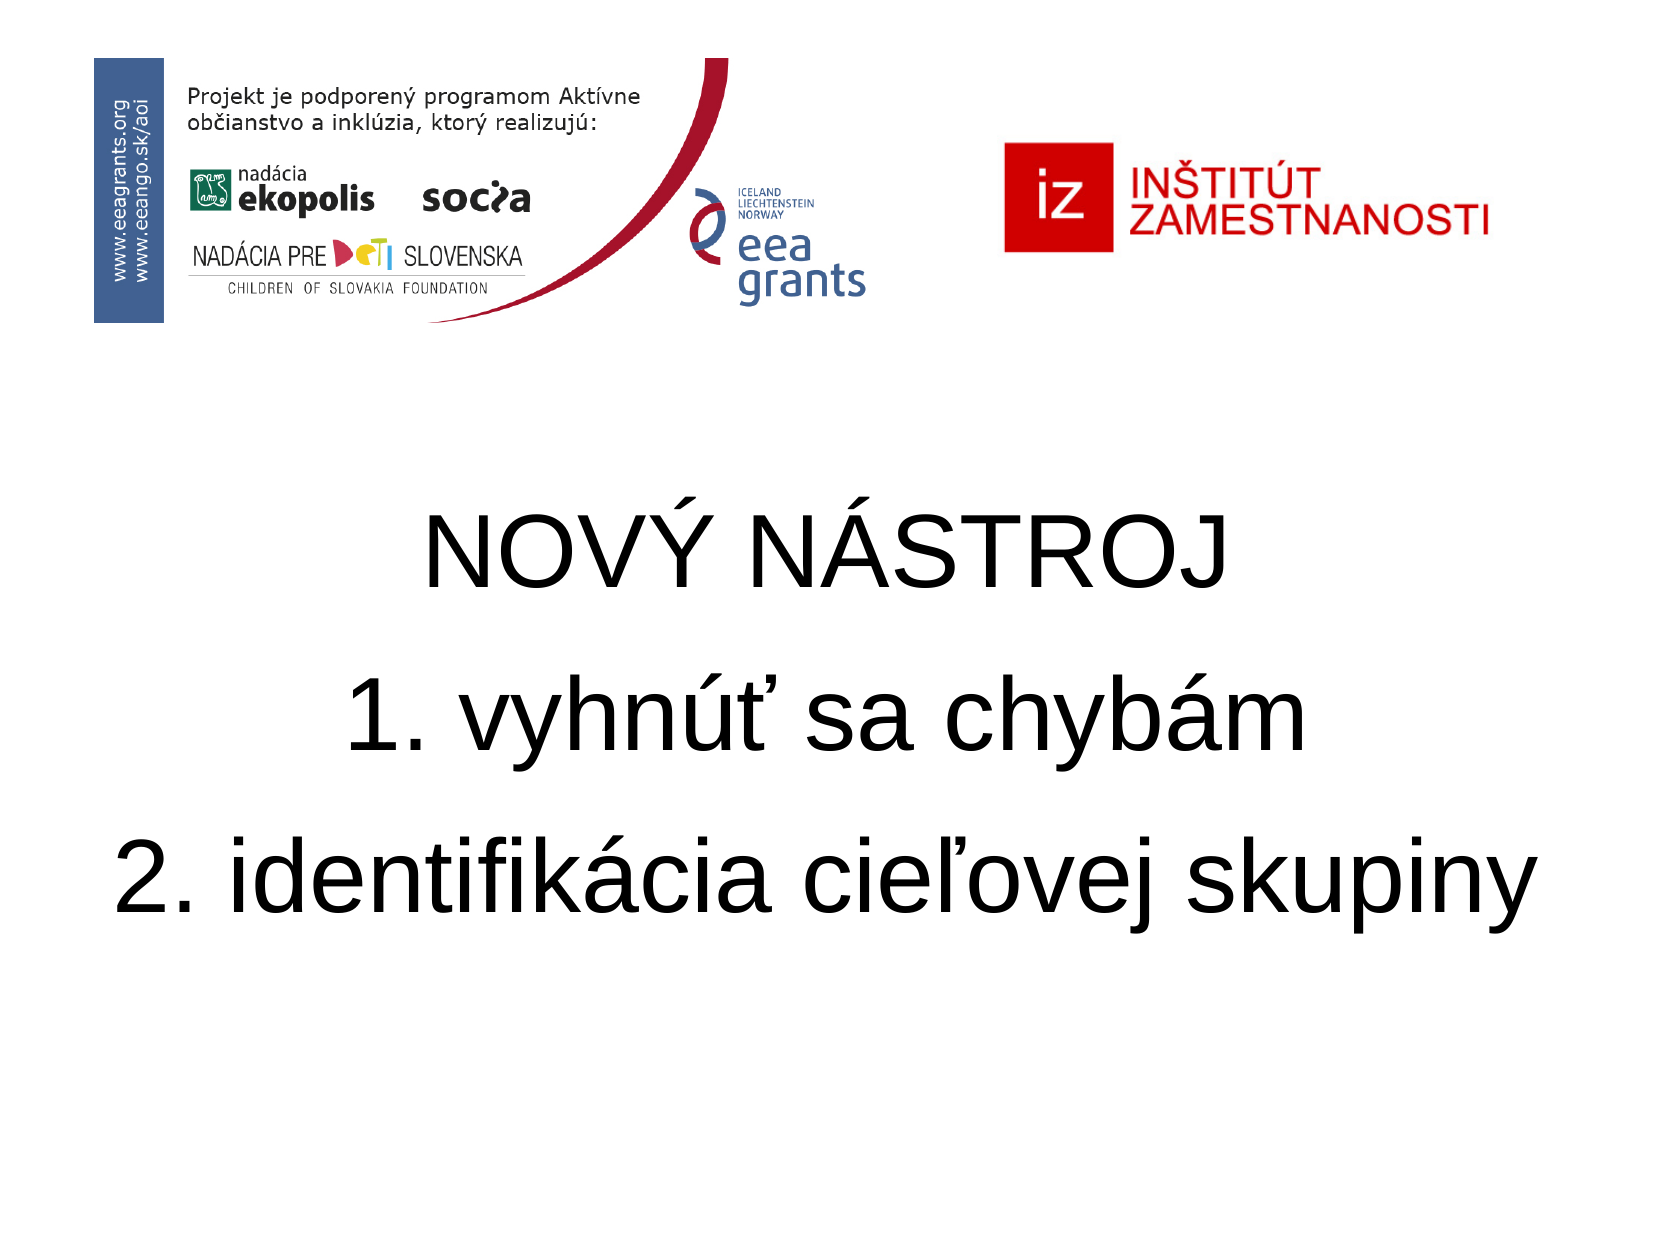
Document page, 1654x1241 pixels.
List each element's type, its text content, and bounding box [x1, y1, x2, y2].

subtitle NOVÝ NÁSTROJ 1. vyhnúť sa chybám 2. identifikácia cieľovej skupiny [82, 354, 1571, 1074]
picture [944, 47, 1548, 343]
picture [94, 58, 887, 324]
